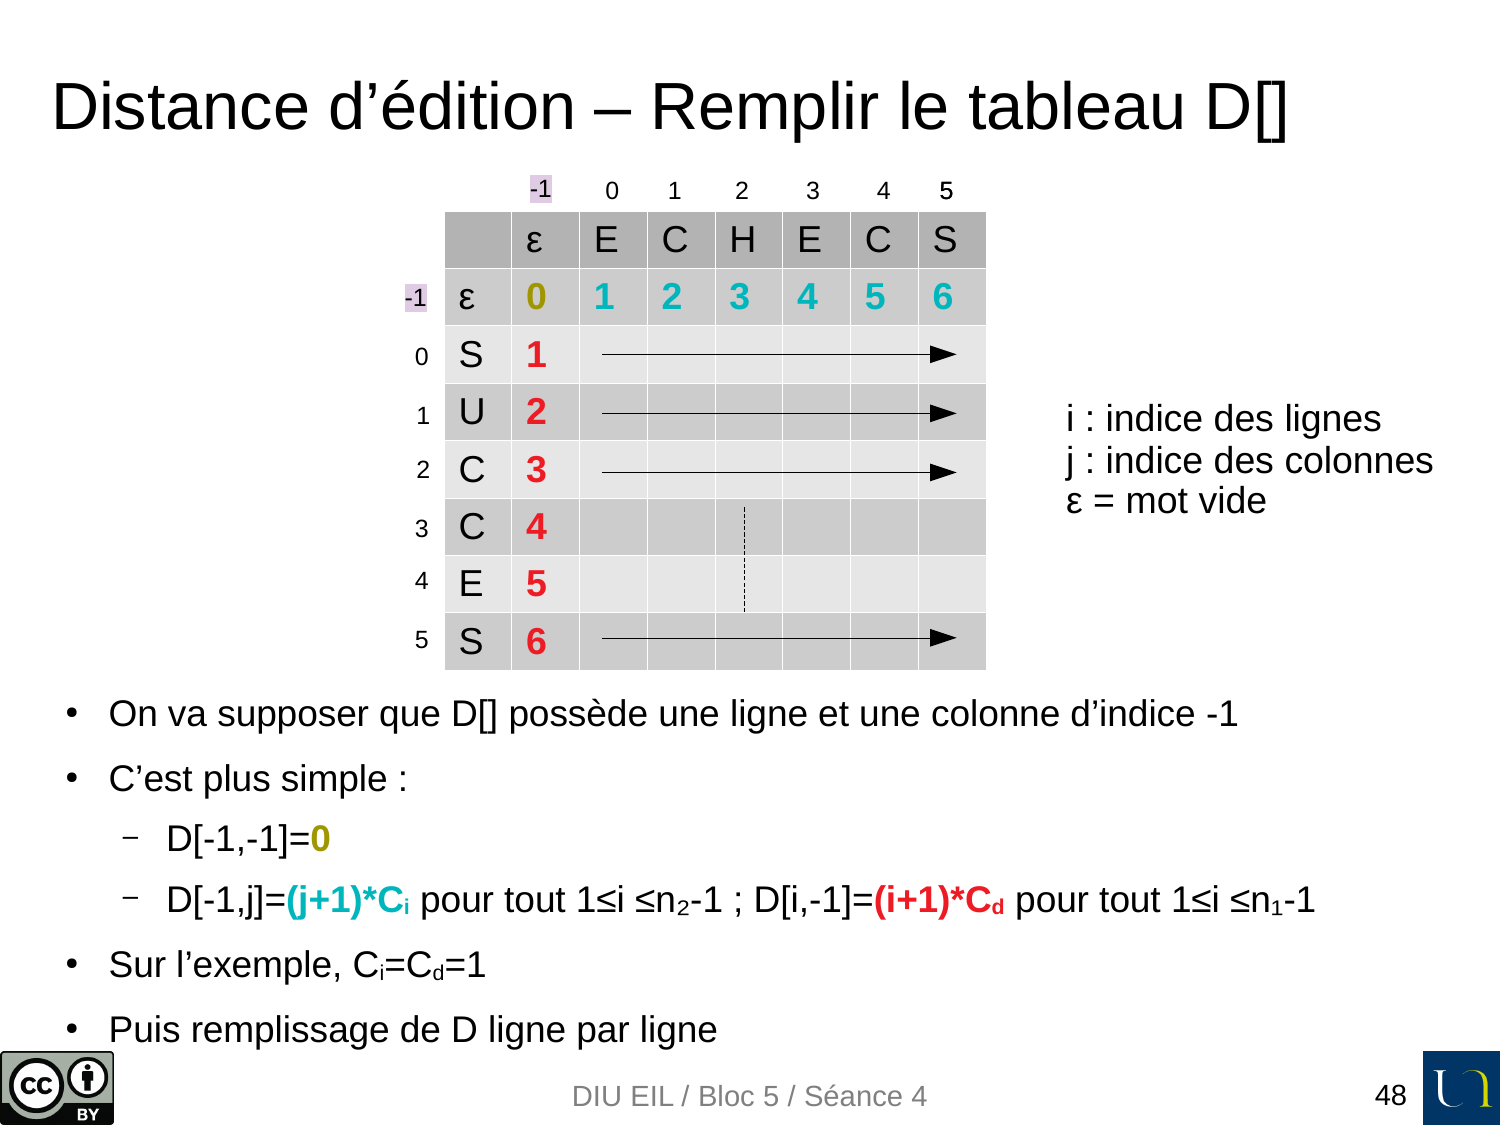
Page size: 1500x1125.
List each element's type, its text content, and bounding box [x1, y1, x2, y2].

table_header H [716, 212, 782, 268]
table_header S [919, 212, 986, 268]
text_box 1 [653, 169, 697, 213]
table_cell [783, 414, 850, 440]
table_cell [783, 355, 850, 383]
table_cell [783, 326, 850, 354]
picture [1417, 1051, 1500, 1125]
table_cell [783, 499, 850, 555]
text_box -1 [515, 167, 567, 211]
table_cell 1 [512, 326, 579, 383]
table_cell 4 [783, 269, 850, 325]
table_cell [648, 355, 715, 383]
table_cell [648, 473, 715, 498]
text_box 4 [400, 559, 444, 603]
text_box 5 [924, 169, 969, 213]
table_header C [851, 212, 918, 268]
text_box 1 [401, 394, 446, 438]
table_cell [580, 613, 647, 670]
table_cell [919, 441, 986, 498]
table_cell S [445, 613, 511, 670]
table_cell [716, 473, 782, 498]
table_cell [648, 613, 715, 638]
table_cell [851, 414, 918, 440]
table_cell C [445, 499, 511, 555]
table_cell [716, 499, 782, 555]
table_cell U [445, 384, 511, 440]
text_box 3 [400, 507, 444, 551]
table_cell 2 [512, 384, 579, 440]
table_cell [580, 384, 647, 440]
table_cell [648, 639, 715, 670]
table_cell 3 [512, 441, 579, 498]
table_cell [851, 473, 918, 498]
table_cell [919, 613, 986, 670]
table_cell [851, 384, 918, 413]
table_cell 6 [512, 613, 579, 670]
table_cell E [445, 556, 511, 612]
table_cell [919, 556, 986, 612]
table_cell ε [445, 269, 511, 325]
table_header C [648, 212, 715, 268]
text_box 2 [401, 448, 446, 492]
table_cell [783, 556, 850, 612]
text_box 3 [791, 169, 835, 213]
table_cell [580, 326, 647, 383]
table_cell [716, 639, 782, 670]
table_cell [716, 326, 782, 354]
text_box 5 [400, 618, 444, 662]
table_cell [648, 326, 715, 354]
text_box 2 [720, 169, 765, 213]
table_cell [919, 384, 986, 440]
table_cell [648, 384, 715, 413]
table_cell [919, 499, 986, 555]
table_cell [783, 639, 850, 670]
table_cell 0 [512, 269, 579, 325]
table_cell [716, 414, 782, 440]
table_cell [580, 499, 647, 555]
table_cell [648, 499, 715, 555]
table_header E [580, 212, 647, 268]
table_cell [851, 326, 918, 354]
table_cell [716, 441, 782, 472]
picture [0, 1051, 114, 1125]
table_cell [716, 384, 782, 413]
text_box 0 [400, 335, 444, 378]
table_cell [851, 355, 918, 383]
text_box -1 [389, 276, 442, 319]
table_cell [851, 613, 918, 638]
table_cell [783, 441, 850, 472]
table_header [445, 212, 511, 268]
table_cell 1 [580, 269, 647, 325]
table_cell C [445, 441, 511, 498]
table_cell [851, 441, 918, 472]
table_cell [716, 613, 782, 638]
table_cell 6 [919, 269, 986, 325]
table_header E [783, 212, 850, 268]
table_cell [851, 556, 918, 612]
table_cell [648, 441, 715, 472]
table_cell [580, 556, 647, 612]
table_cell 4 [512, 499, 579, 555]
table_cell 3 [716, 269, 782, 325]
table_cell S [445, 326, 511, 383]
table_cell [919, 326, 986, 383]
text_box 0 [590, 169, 635, 213]
text_box ε = mot vide [1051, 472, 1283, 530]
title Distance d’édition – Remplir le tableau D[] [51, 44, 1449, 170]
text_box i : indice des lignes j : indice des colonnes [1051, 389, 1449, 489]
table_cell 5 [512, 556, 579, 612]
table_cell 5 [851, 269, 918, 325]
table_header ε [512, 212, 579, 268]
table_cell 2 [648, 269, 715, 325]
table_cell [648, 414, 715, 440]
table_cell [648, 556, 715, 612]
text_box 4 [862, 169, 906, 213]
table_cell [783, 613, 850, 638]
table_cell [716, 556, 782, 612]
table_cell [851, 639, 918, 670]
table_cell [851, 499, 918, 555]
table_cell [783, 384, 850, 413]
table_cell [716, 355, 782, 383]
table_cell [580, 441, 647, 498]
table_cell [783, 473, 850, 498]
list On va supposer que D[] possède une ligne et une colonne d’indice -1 C’est plus simple : D[-1,-1]=0 D[-1,j]=(j+1)*Ci pour tout 1≤i ≤n₂-1 ; D[i,-1]=(i+1)*Cd pour tout 1≤i ≤n₁-1 Sur l’exemple, Ci=Cd=1 Puis remplissage de D ligne par ligne [51, 224, 1449, 1052]
